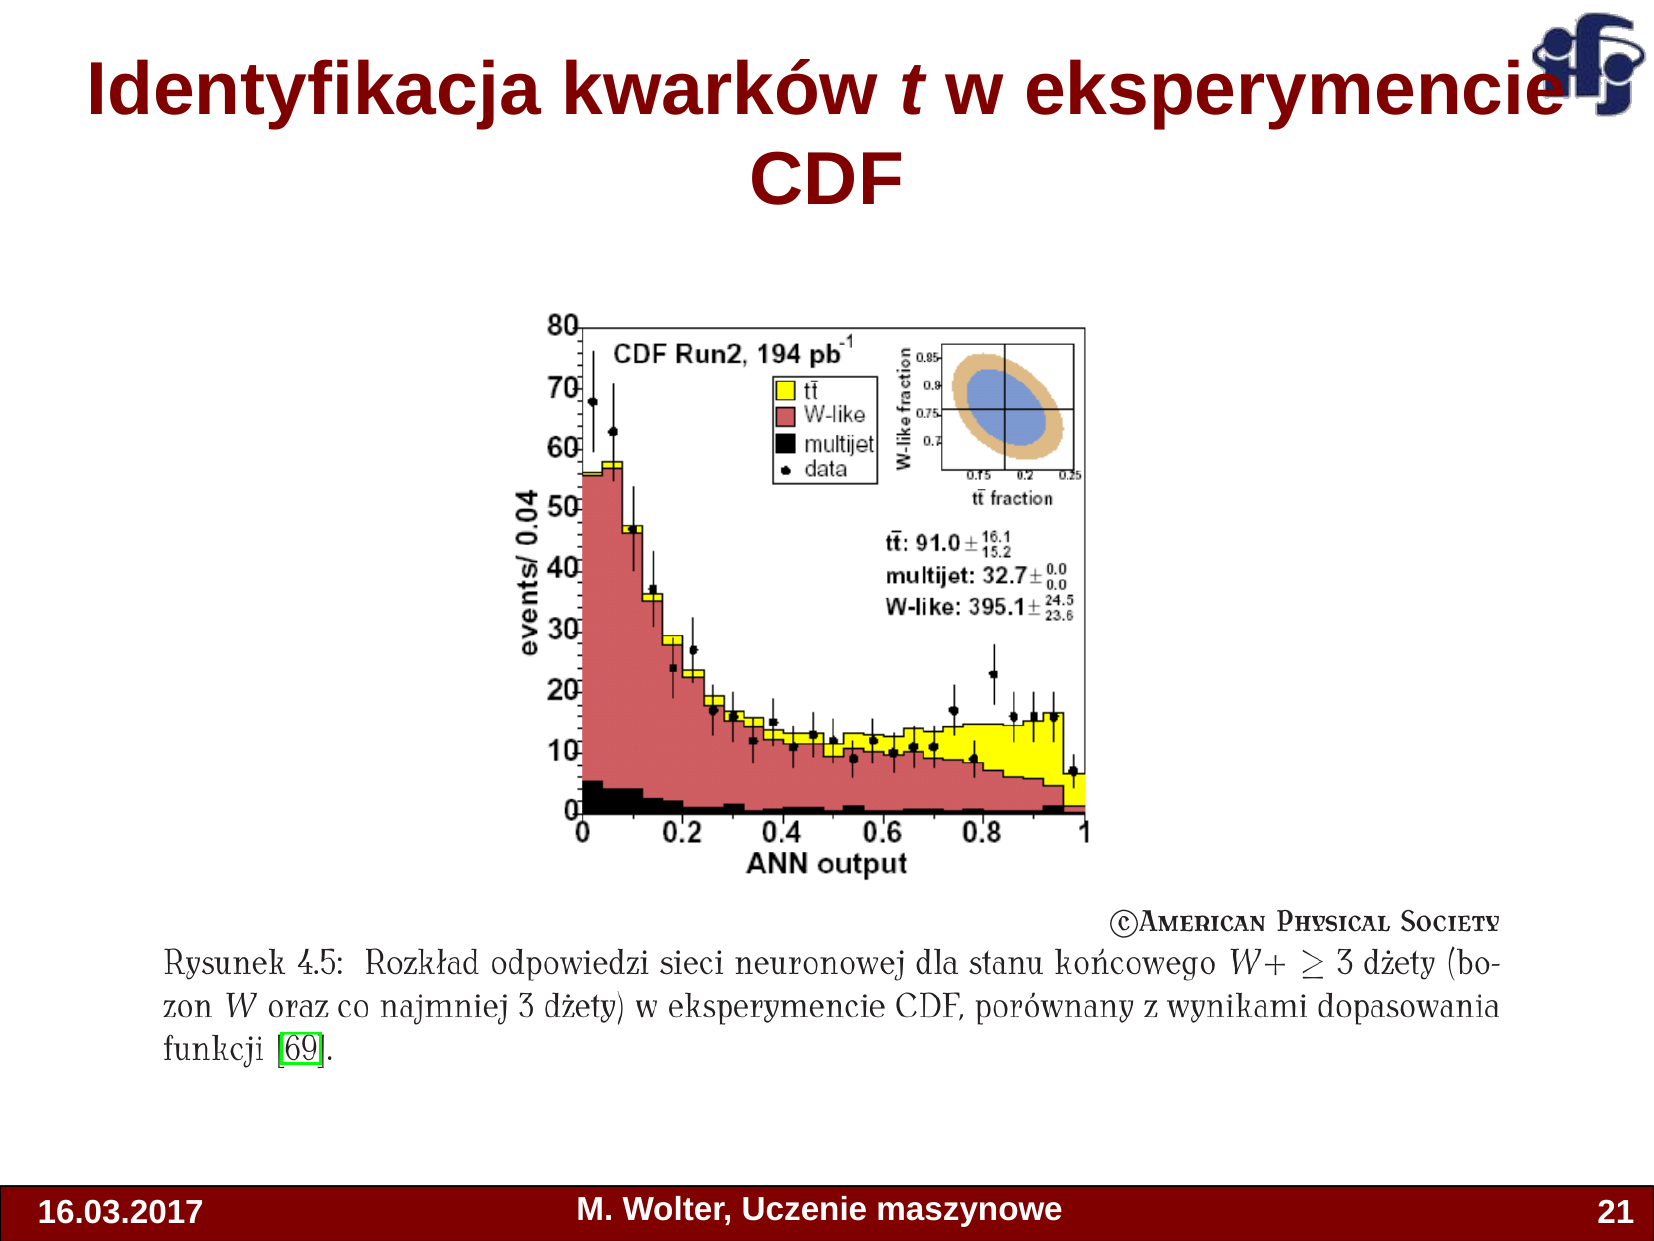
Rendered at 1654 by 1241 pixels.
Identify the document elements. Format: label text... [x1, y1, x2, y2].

picture [1525, 0, 1654, 129]
picture [134, 254, 1534, 1126]
title Identyfikacja kwarków t w eksperymencie CDF [82, 25, 1571, 233]
